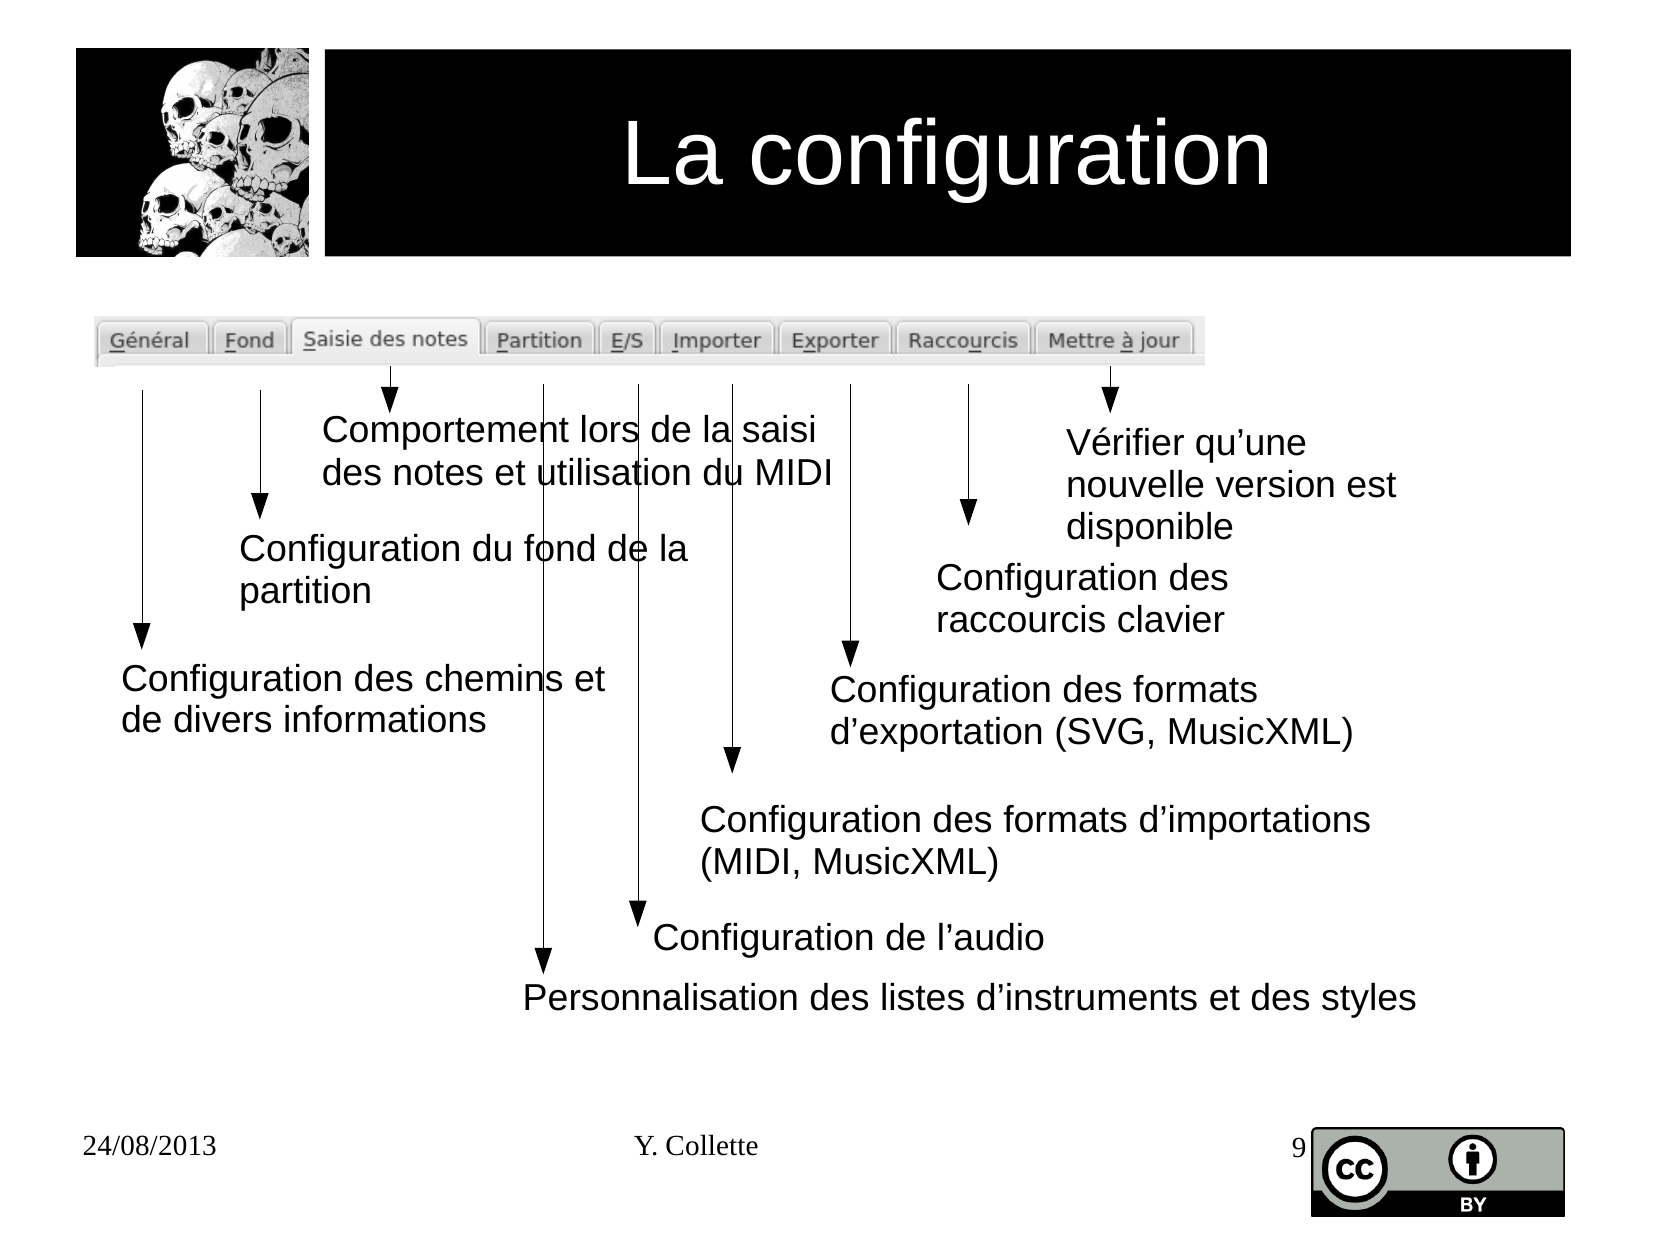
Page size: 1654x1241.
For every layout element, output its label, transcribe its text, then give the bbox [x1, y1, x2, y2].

picture [76, 48, 309, 257]
text_box Comportement lors de la saisi des notes et utilisation du MIDI [733, 401, 850, 501]
text_box Configuration du fond de la partition [544, 519, 638, 619]
text_box Configuration des raccourcis clavier [921, 549, 1264, 649]
text_box Configuration des chemins et de divers informations [106, 649, 543, 749]
text_box Comportement lors de la saisi des notes et utilisation du MIDI [639, 401, 732, 501]
text_box Configuration du fond de la partition [639, 519, 721, 619]
text_box Comportement lors de la saisi des notes et utilisation du MIDI [544, 401, 638, 501]
text_box Comportement lors de la saisi des notes et utilisation du MIDI [307, 401, 543, 501]
title La configuration [324, 49, 1571, 257]
picture [1311, 1127, 1565, 1217]
picture [94, 316, 1205, 367]
text_box Configuration du fond de la partition [224, 519, 543, 619]
text_box Configuration des formats d’exportation (SVG, MusicXML) [814, 661, 1382, 761]
text_box Vérifier qu’une nouvelle version est disponible [1051, 414, 1441, 556]
text_box Configuration des formats d’importations (MIDI, MusicXML) [685, 791, 1477, 891]
text_box Configuration de l’audio [637, 909, 1394, 967]
text_box Configuration des chemins et de divers informations [544, 649, 626, 749]
text_box Personnalisation des listes d’instruments et des styles [507, 968, 1453, 1028]
